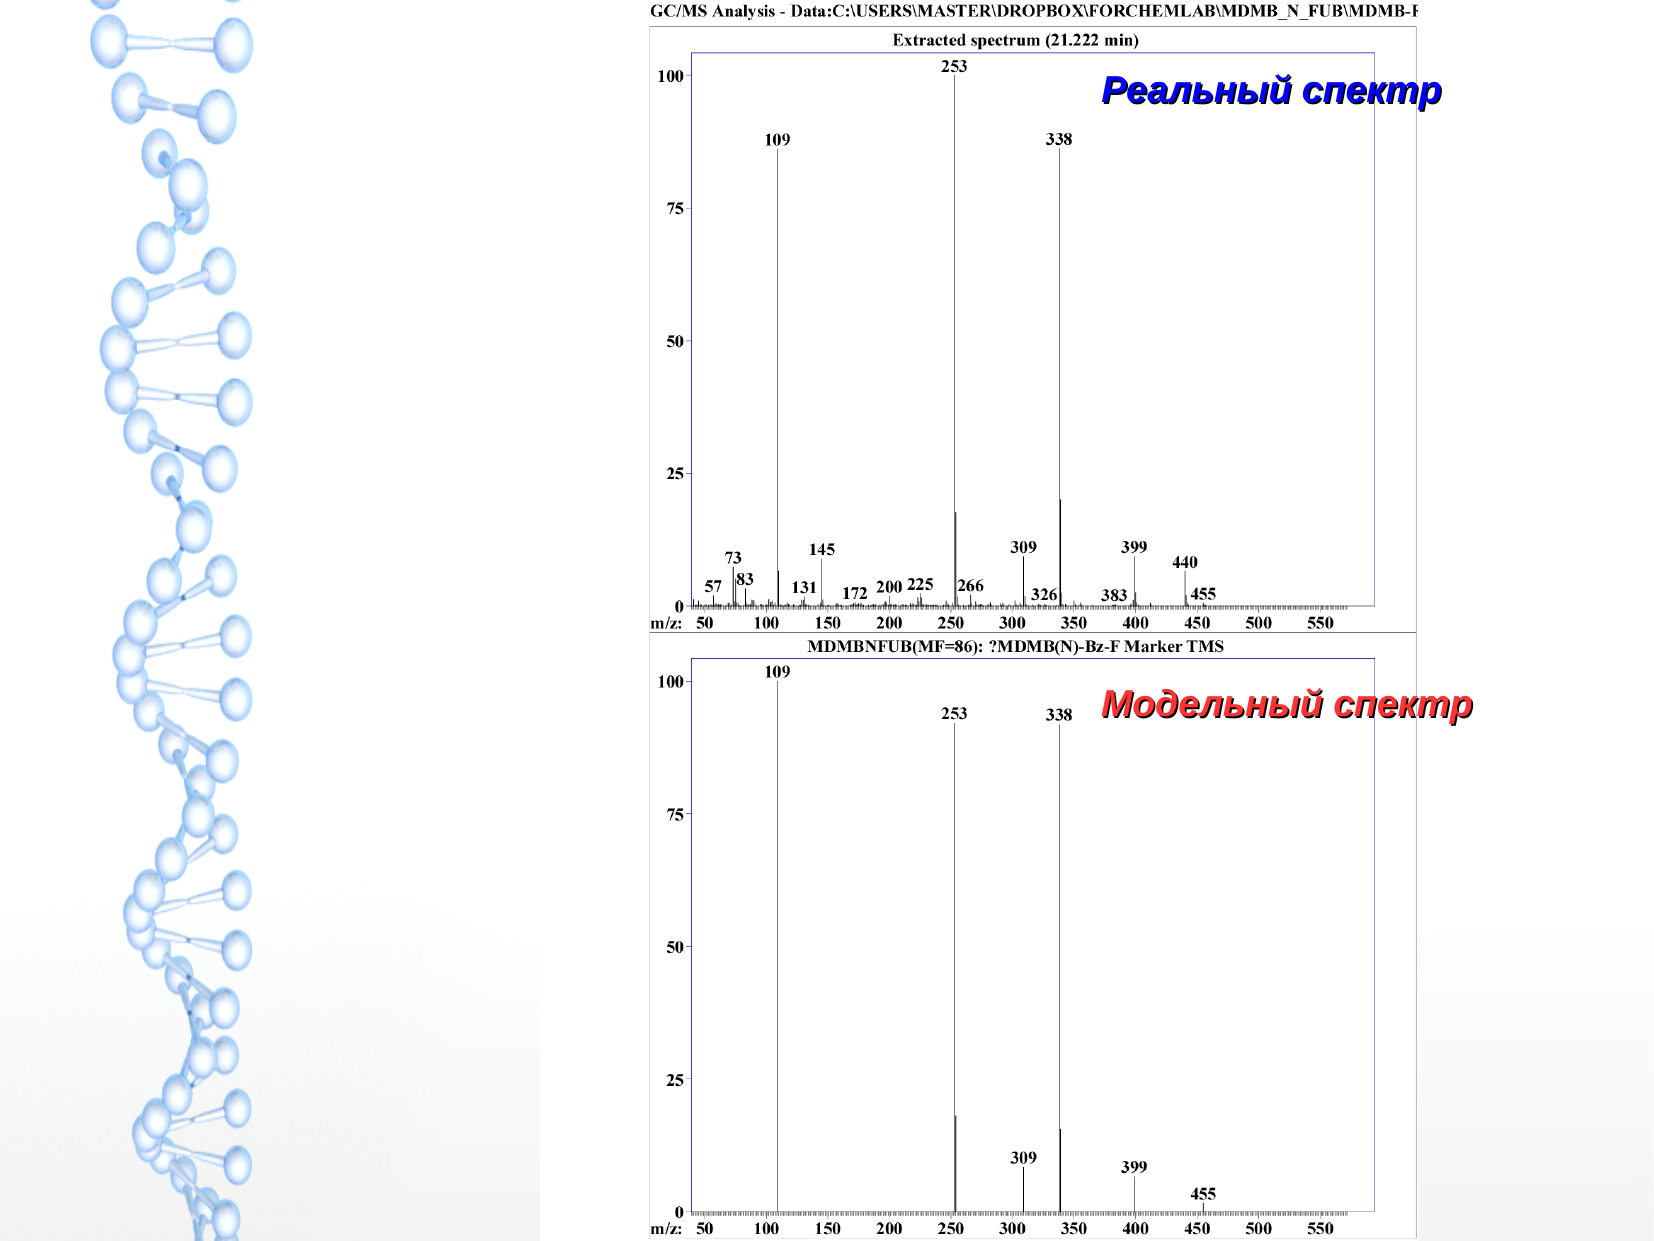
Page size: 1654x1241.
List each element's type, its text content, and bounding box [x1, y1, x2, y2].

text_box Реальный спектр [1086, 61, 1457, 119]
picture [0, 0, 1654, 1241]
text_box Модельный спектр [1086, 675, 1489, 733]
